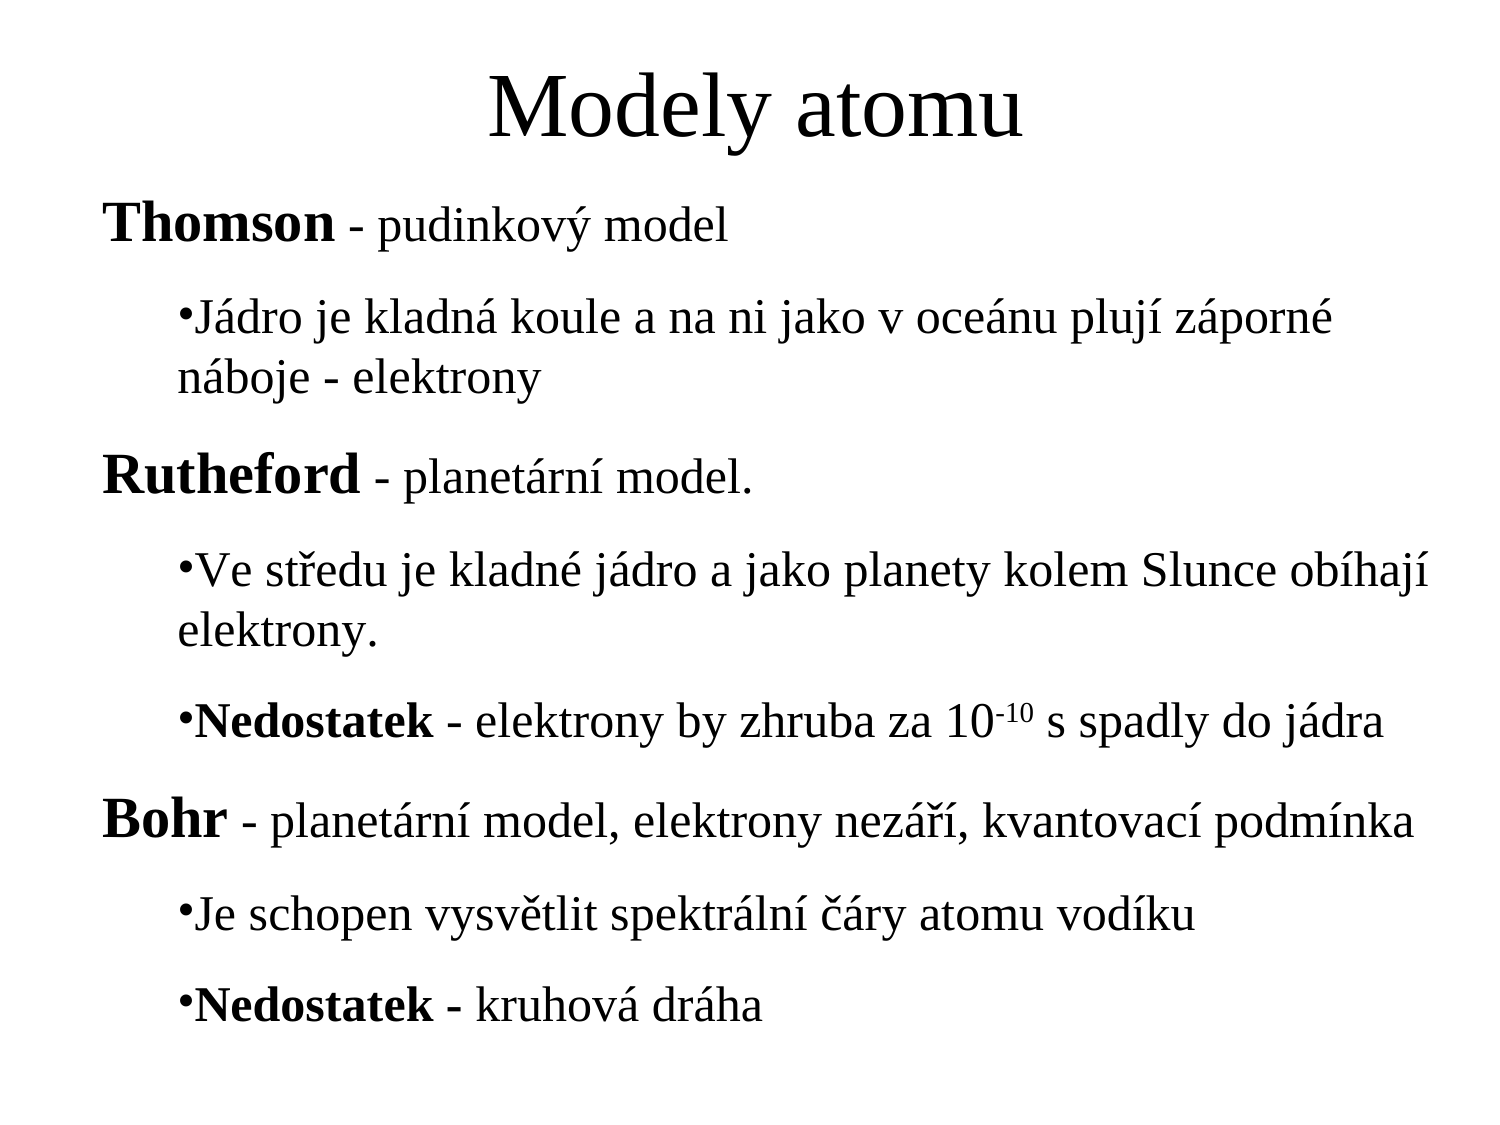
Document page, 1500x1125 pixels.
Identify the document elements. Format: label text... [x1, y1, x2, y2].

text_box Thomson - pudinkový model Jádro je kladná koule a na ni jako v oceánu plují záporné náboje - elektrony Rutheford - planetární model. Ve středu je kladné jádro a jako planety kolem Slunce obíhají elektrony. Nedostatek - elektrony by zhruba za 10-10 s spadly do jádra Bohr - planetární model, elektrony nezáří, kvantovací podmínka Je schopen vysvětlit spektrální čáry atomu vodíku Nedostatek - kruhová dráha [87, 174, 1463, 1040]
text_box Modely atomu [174, 37, 1338, 163]
